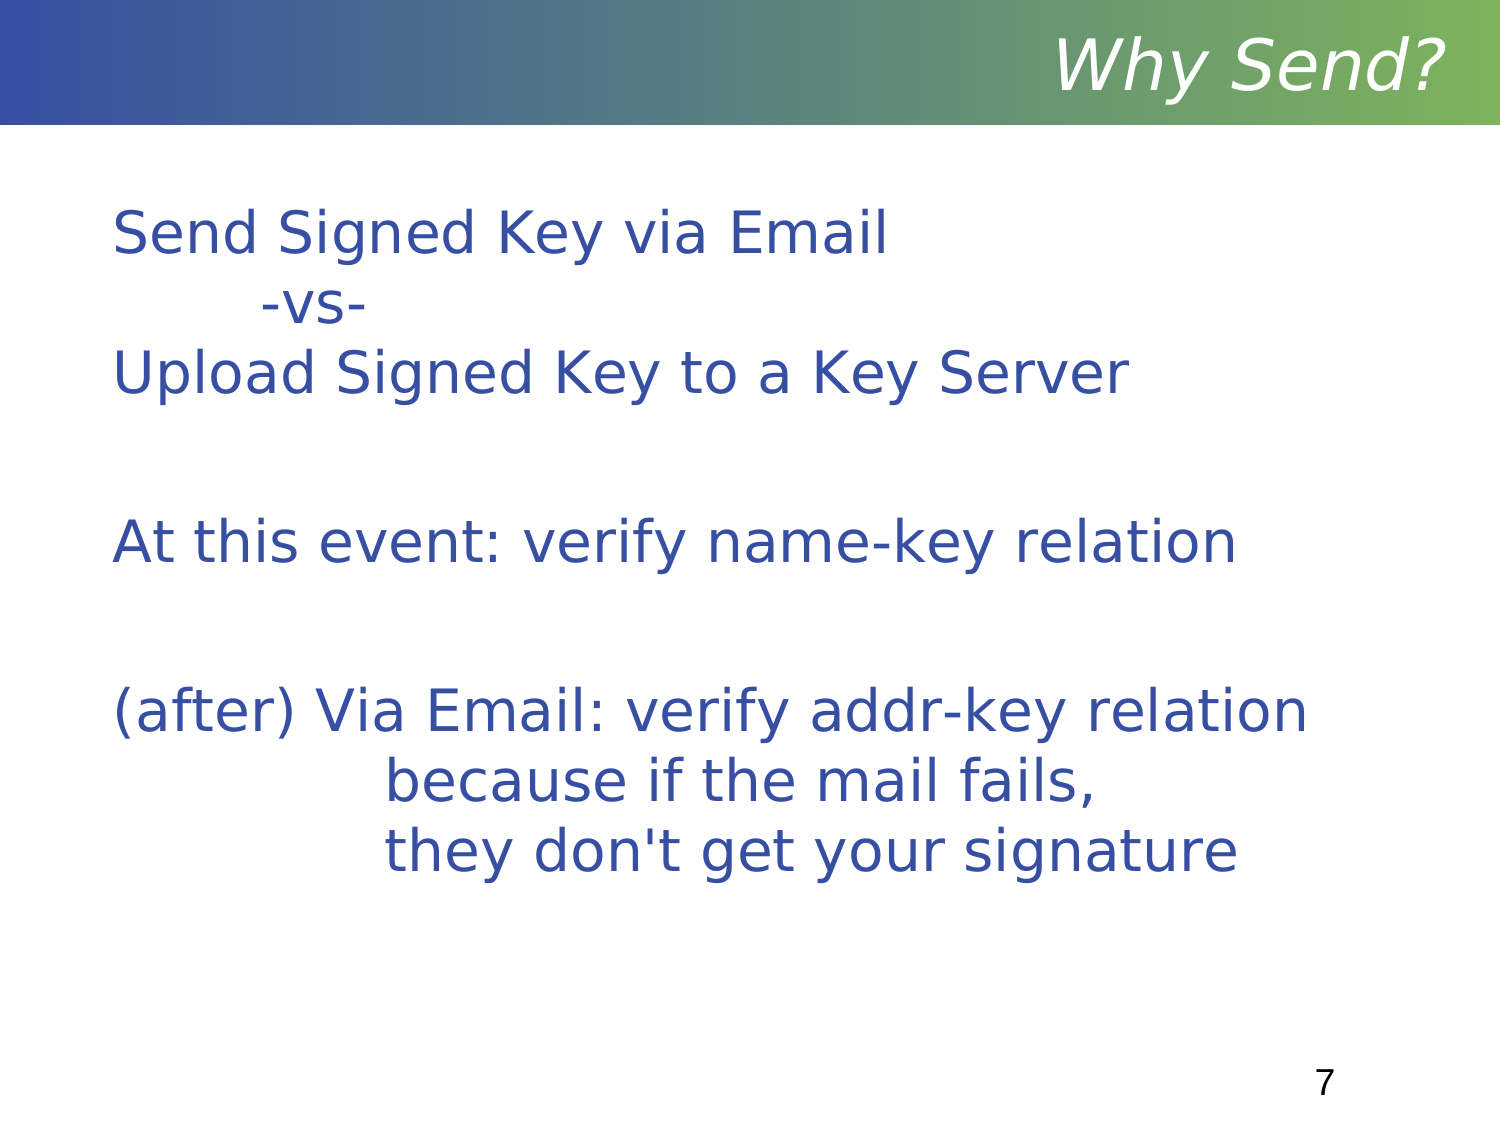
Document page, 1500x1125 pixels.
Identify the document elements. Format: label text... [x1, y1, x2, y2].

title Why Send? [62, 12, 1463, 113]
list Send Signed Key via Email -vs- Upload Signed Key to a Key Server At this event: verify name-key relation (after) Via Email: verify addr-key relation because if the mail fails, they don't get your signature [70, 187, 1438, 1060]
